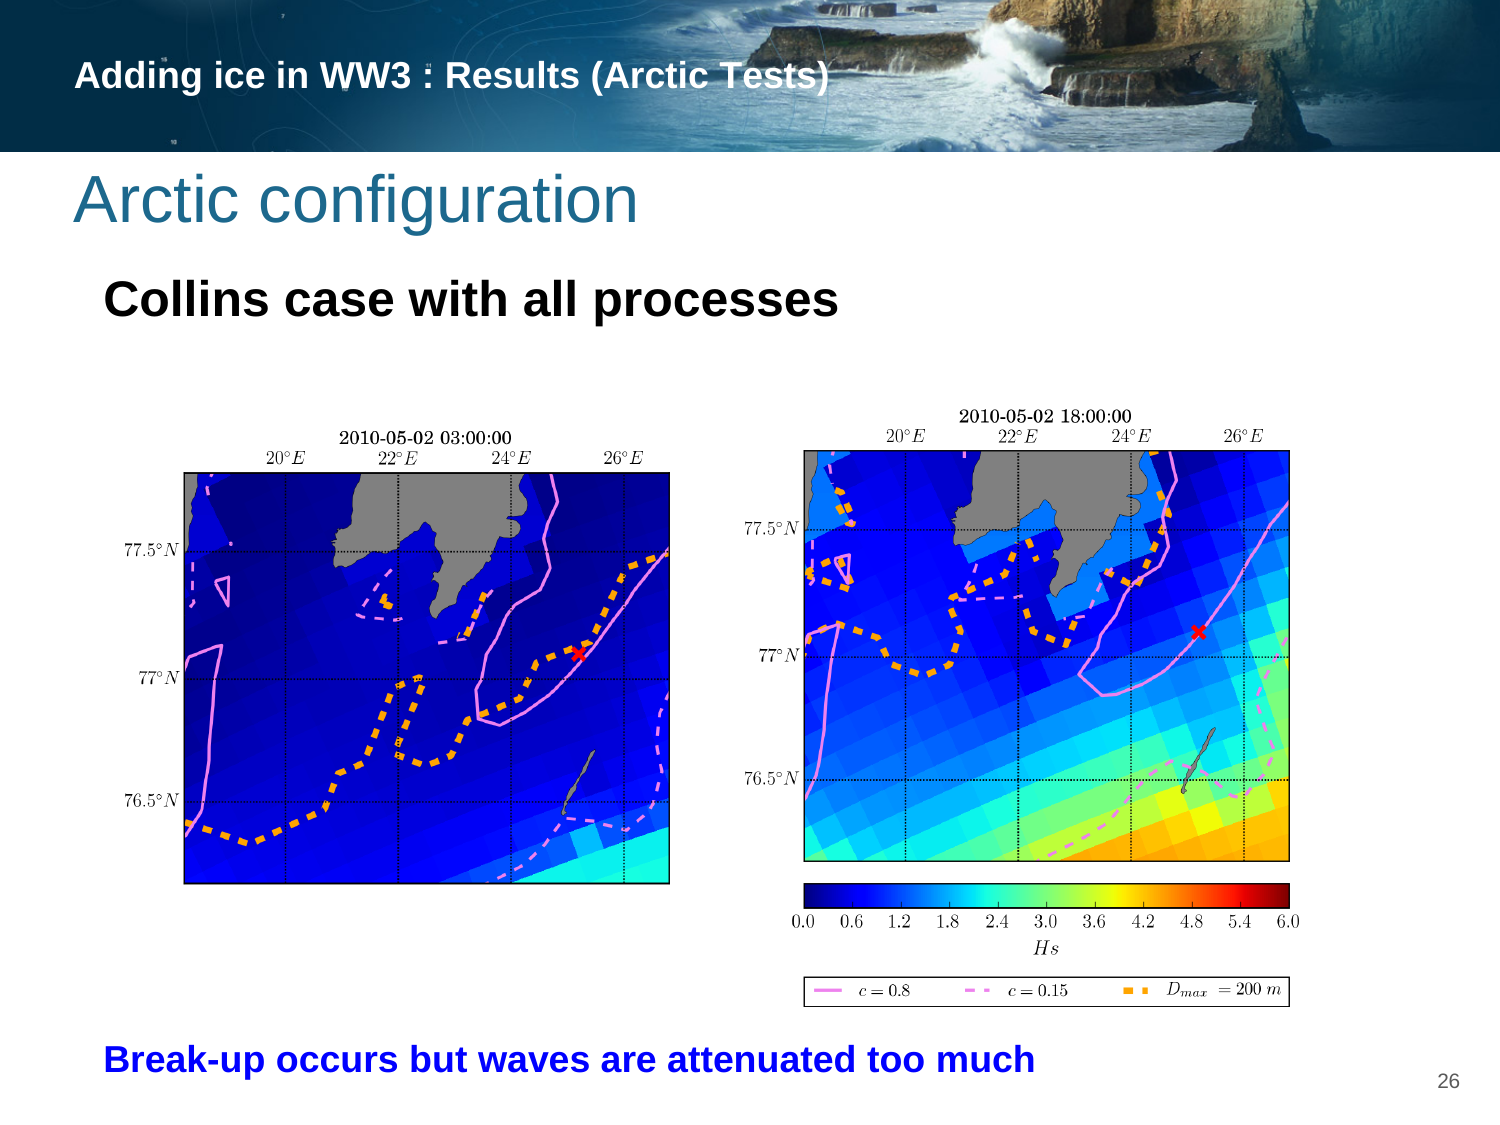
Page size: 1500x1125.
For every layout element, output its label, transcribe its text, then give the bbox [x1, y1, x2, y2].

text_box Break-up occurs but waves are attenuated too much [88, 1032, 1300, 1093]
picture [116, 410, 680, 916]
picture [736, 383, 1300, 1032]
picture [0, 0, 1500, 152]
text_box Collins case with all processes [88, 265, 1300, 341]
title Arctic configuration [59, 147, 1244, 323]
title Adding ice in WW3 : Results (Arctic Tests) [59, 29, 1093, 119]
